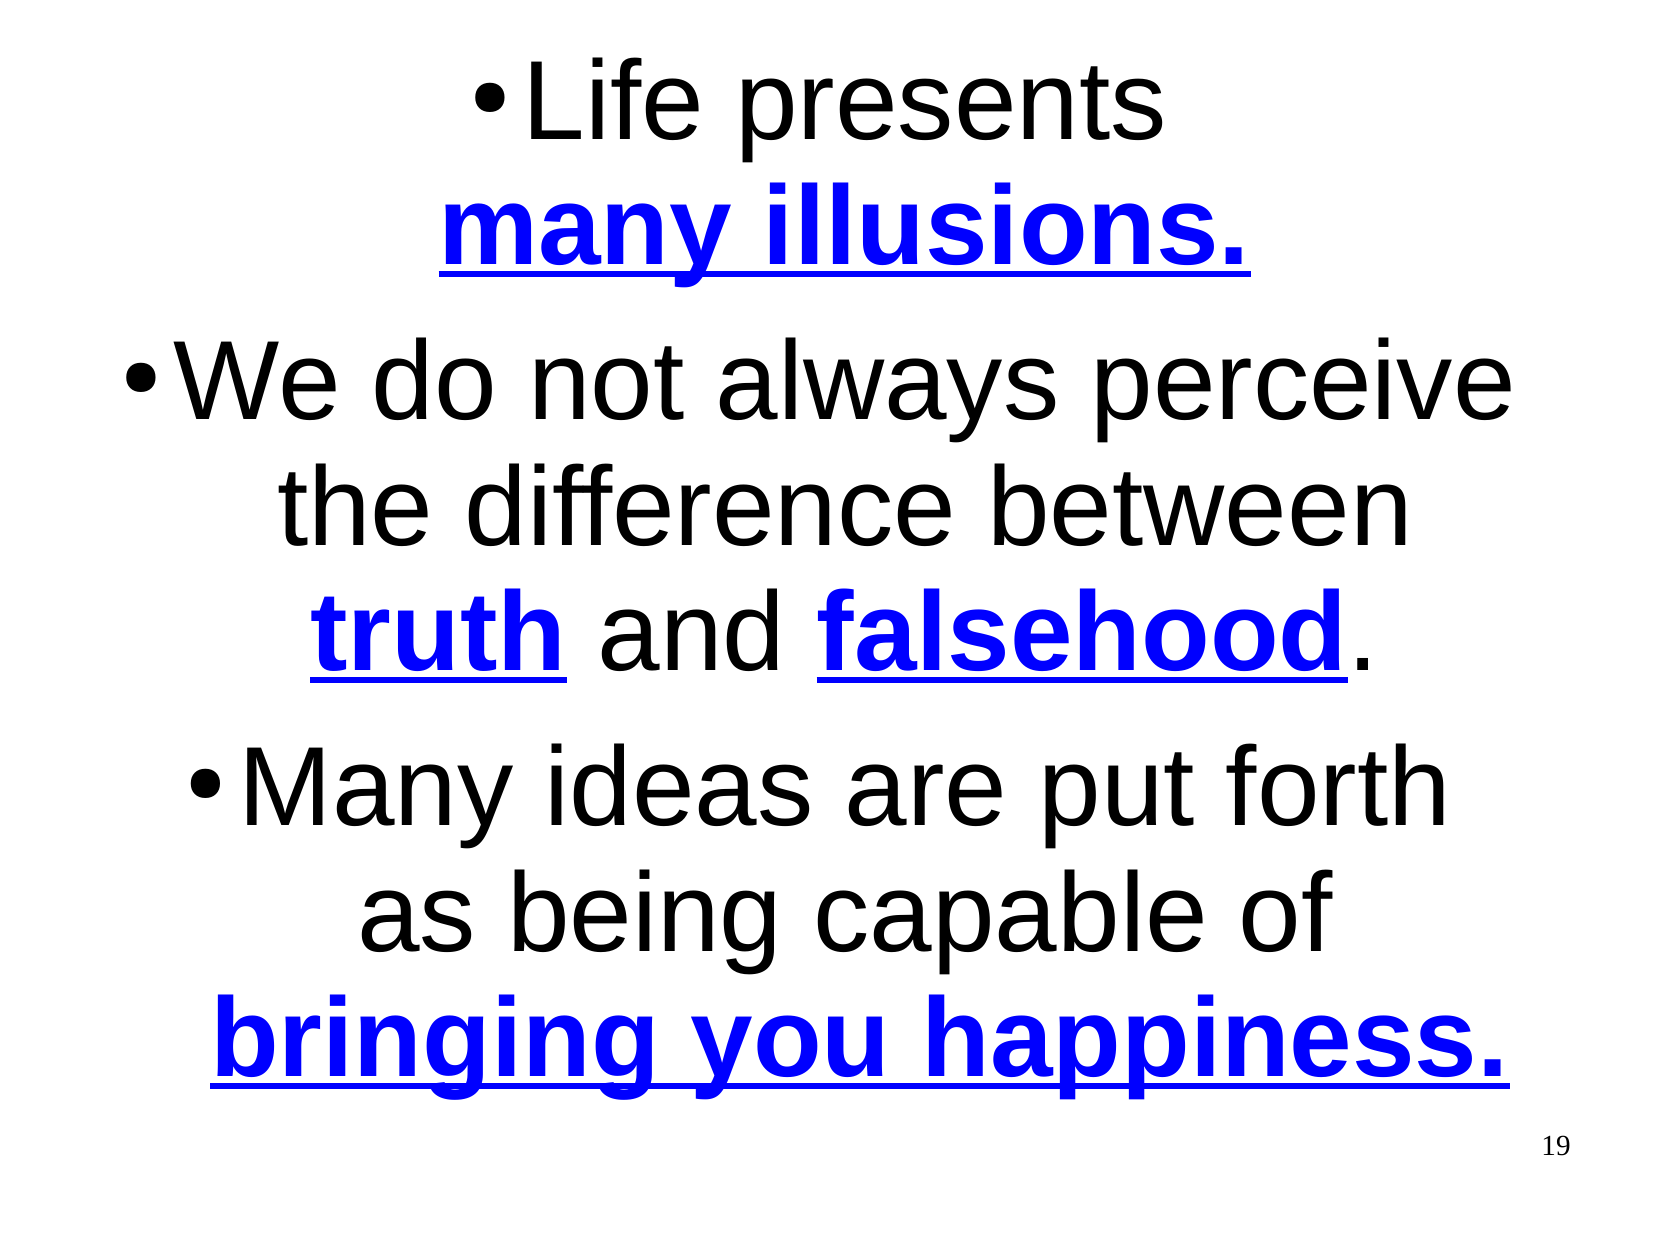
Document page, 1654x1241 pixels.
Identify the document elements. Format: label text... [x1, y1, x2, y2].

list Life presents many illusions. We do not always perceive the difference between truth and falsehood. Many ideas are put forth as being capable of bringing you happiness. [37, 37, 1613, 1201]
